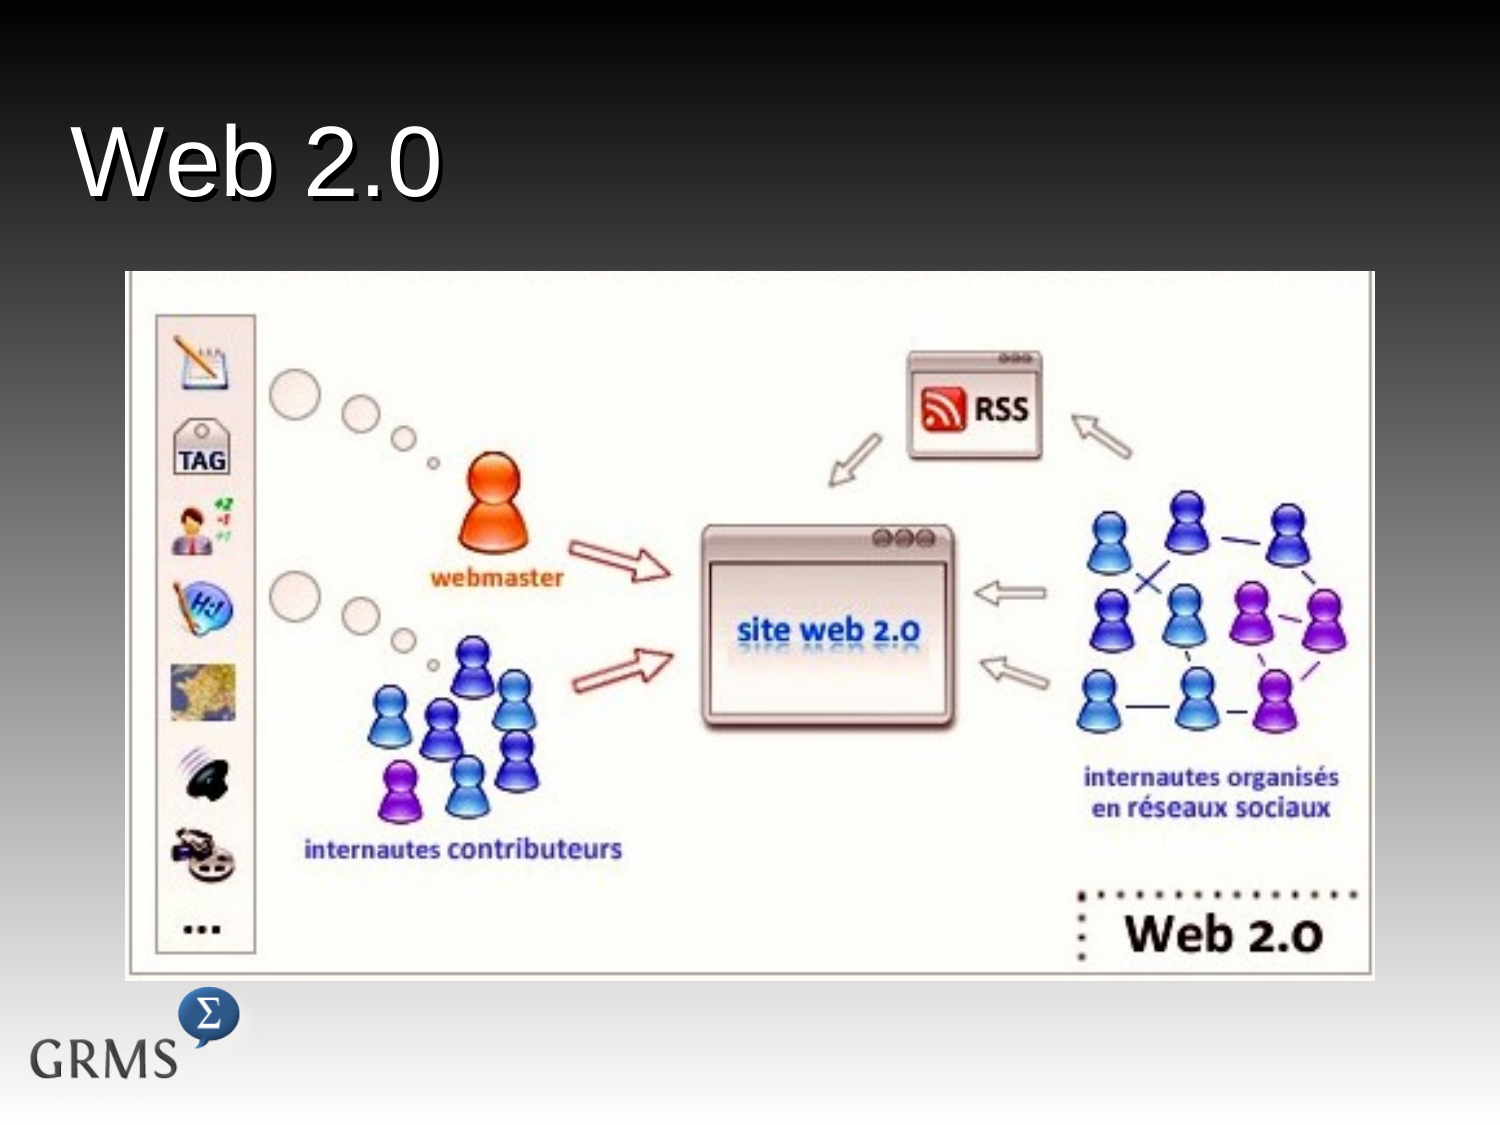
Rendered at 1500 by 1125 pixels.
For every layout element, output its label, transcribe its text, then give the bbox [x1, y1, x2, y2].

title Web 2.0 [70, 59, 1441, 260]
picture [16, 271, 1375, 1107]
